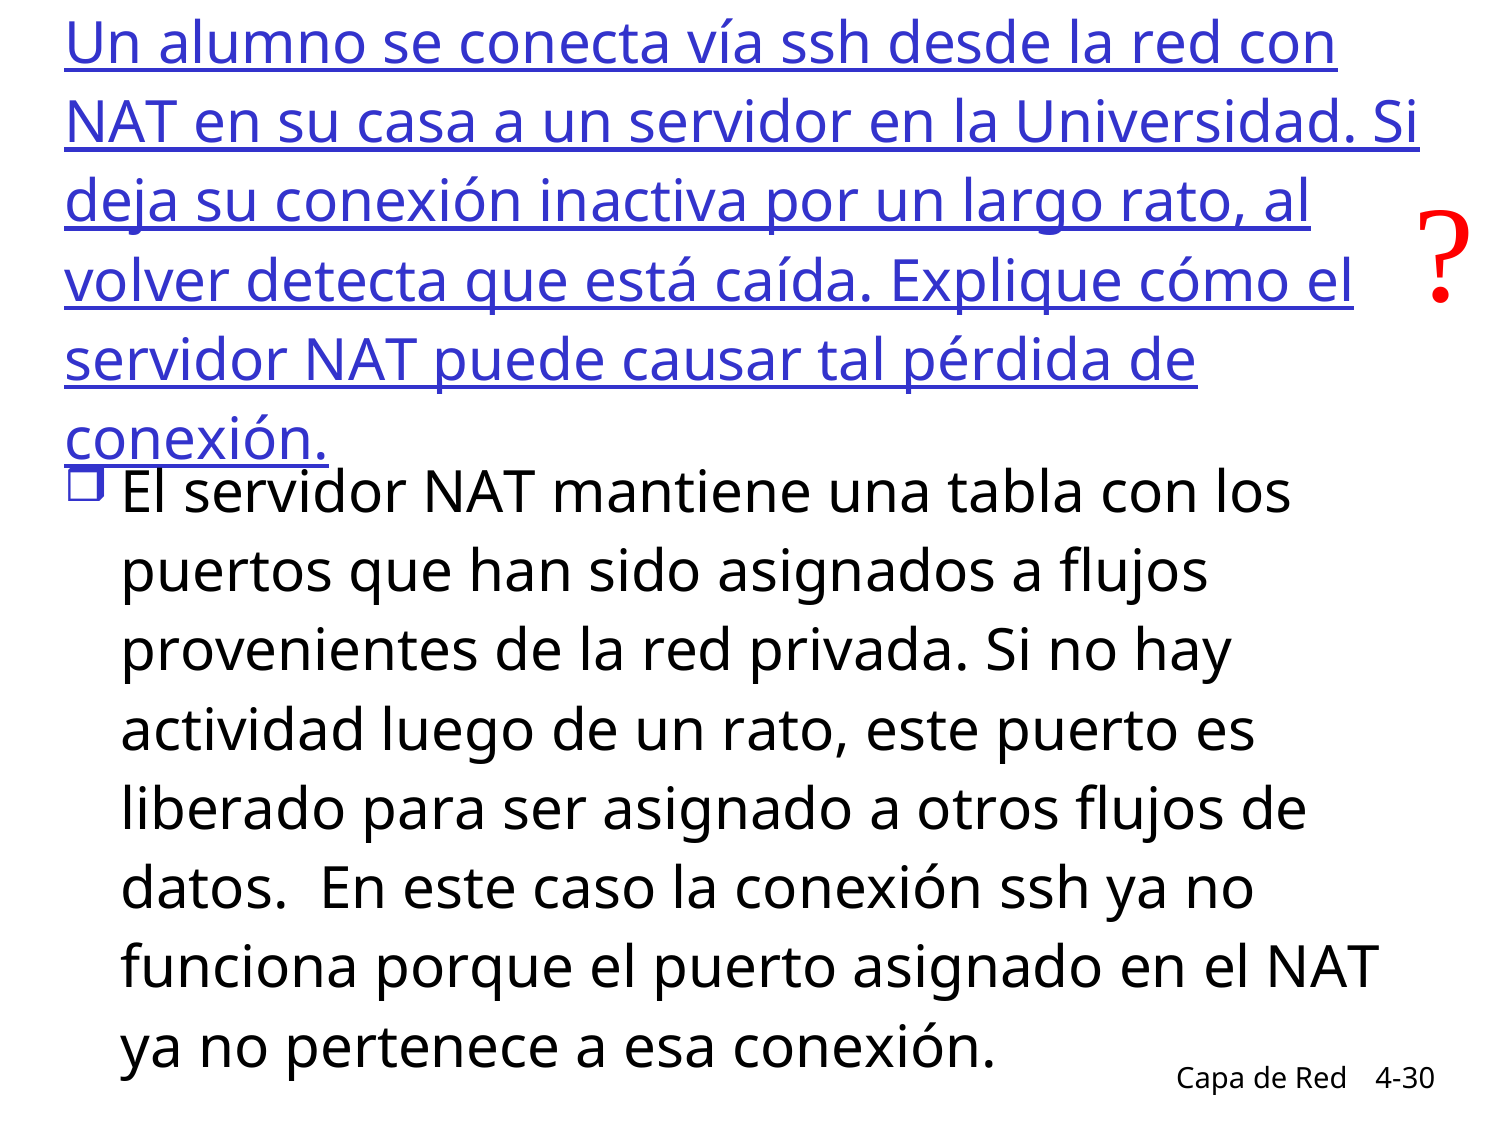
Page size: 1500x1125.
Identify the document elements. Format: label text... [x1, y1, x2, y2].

text_box ? [1399, 156, 1484, 353]
title Un alumno se conecta vía ssh desde la red con NAT en su casa a un servidor en la Universidad. Si deja su conexión inactiva por un largo rato, al volver detecta que está caída. Explique cómo el servidor NAT puede causar tal pérdida de conexión. [64, 78, 1452, 400]
list El servidor NAT mantiene una tabla con los puertos que han sido asignados a flujos provenientes de la red privada. Si no hay actividad luego de un rato, este puerto es liberado para ser asignado a otros flujos de datos. En este caso la conexión ssh ya no funciona porque el puerto asignado en el NAT ya no pertenece a esa conexión. [64, 450, 1452, 937]
